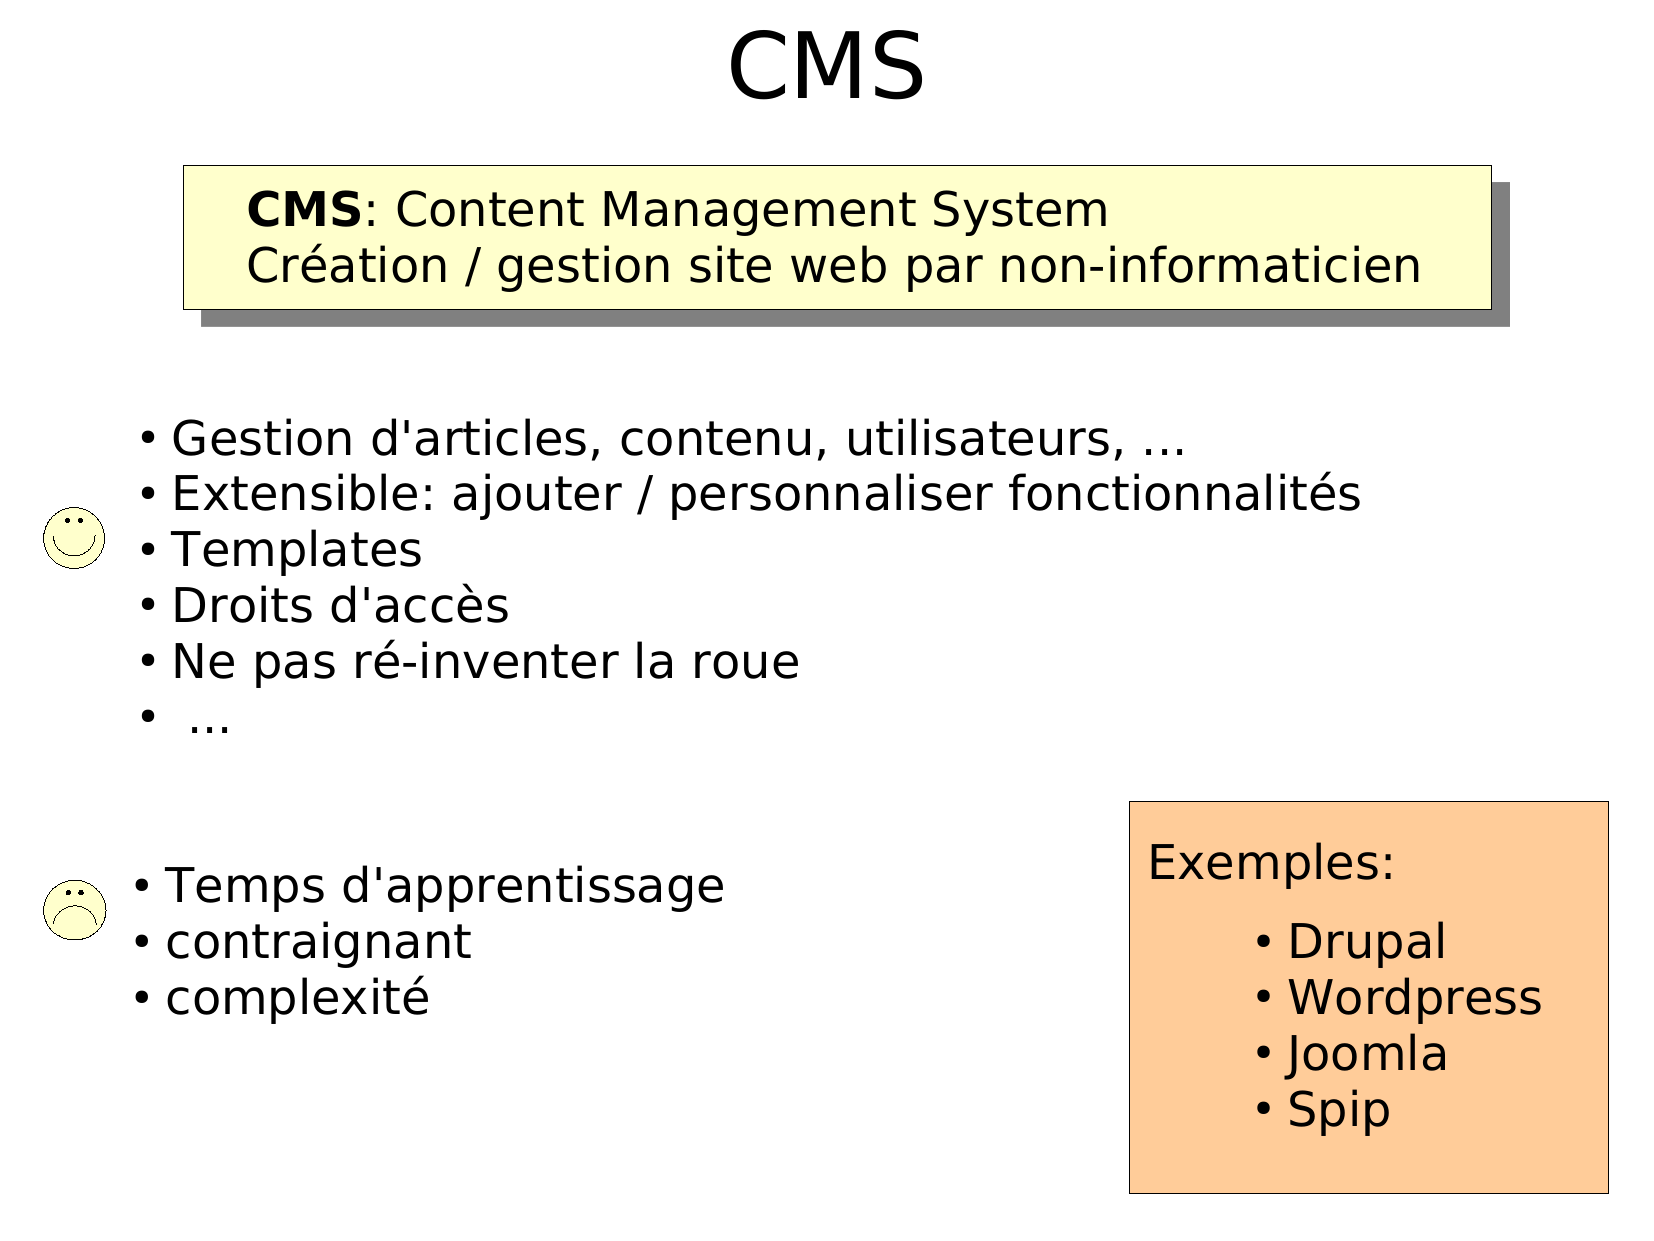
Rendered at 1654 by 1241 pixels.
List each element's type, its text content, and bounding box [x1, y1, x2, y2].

title CMS [0, 5, 1654, 128]
text_box [183, 165, 1492, 310]
text_box CMS: Content Management System Création / gestion site web par non-informaticien [246, 182, 1310, 295]
text_box Gestion d'articles, contenu, utilisateurs, ... Extensible: ajouter / personnaliser fonctionnalités Templates Droits d'accès Ne pas ré-inventer la roue ... [139, 410, 1246, 746]
text_box [1129, 801, 1609, 1194]
text_box Exemples: [1147, 834, 1498, 891]
text_box Drupal Wordpress Joomla Spip [1255, 914, 1606, 1194]
text_box [43, 507, 105, 569]
text_box [43, 880, 107, 940]
text_box Temps d'apprentissage contraignant complexité [133, 858, 986, 1026]
